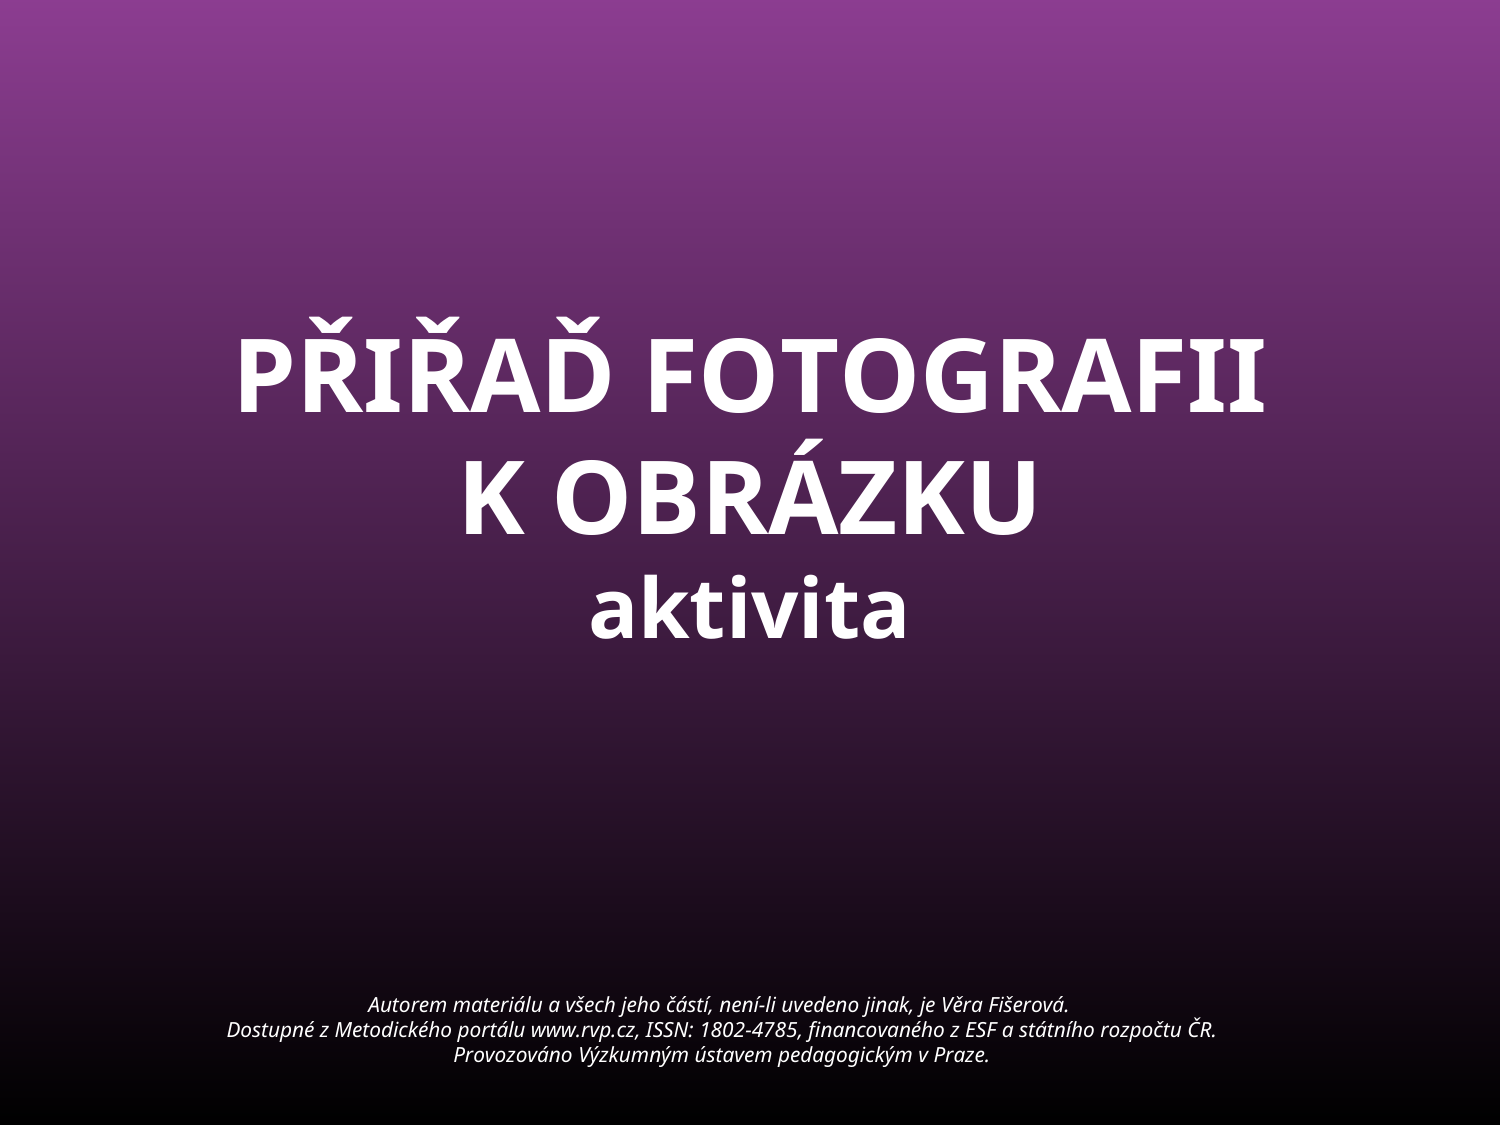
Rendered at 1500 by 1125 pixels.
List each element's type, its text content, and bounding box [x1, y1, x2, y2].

text_box Autorem materiálu a všech jeho částí, není-li uvedeno jinak, je Věra Fišerová. Dostupné z Metodického portálu www.rvp.cz, ISSN: 1802-4785, financovaného z ESF a státního rozpočtu ČR. Provozováno Výzkumným ústavem pedagogickým v Praze. [159, 999, 1285, 1060]
title PŘIŘAĎ FOTOGRAFII K OBRÁZKU aktivita [112, 302, 1388, 663]
